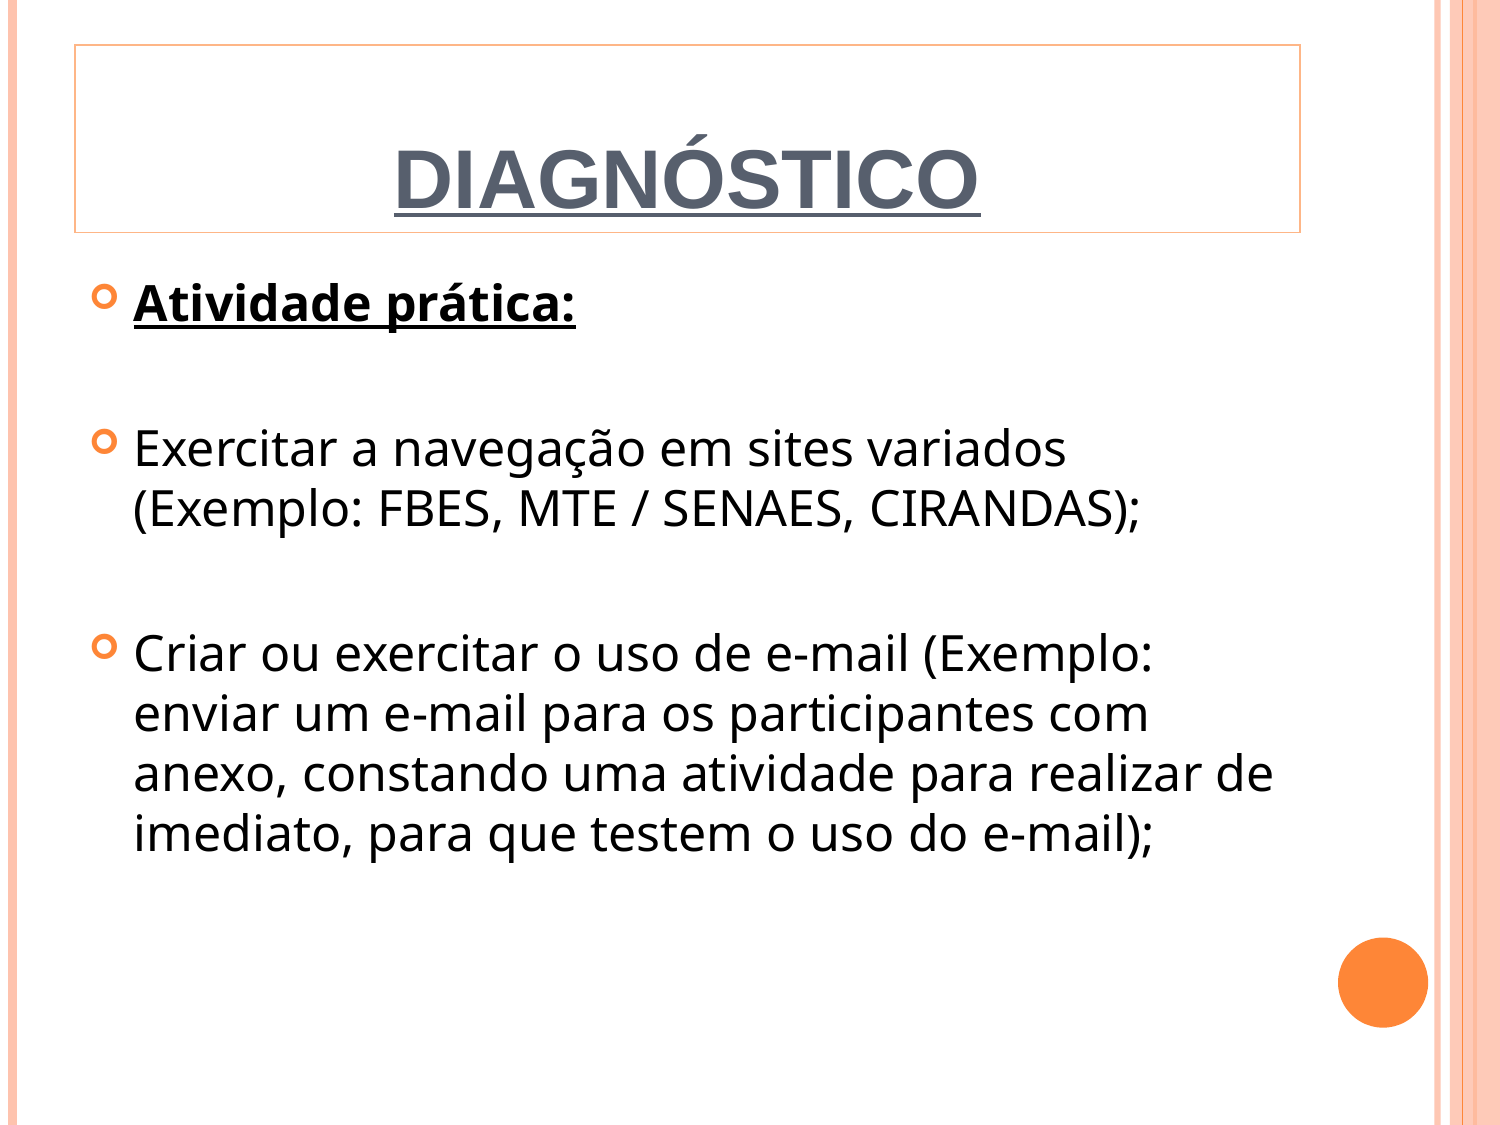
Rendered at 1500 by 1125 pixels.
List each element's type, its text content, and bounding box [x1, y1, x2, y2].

list Atividade prática: Exercitar a navegação em sites variados (Exemplo: FBES, MTE / SENAES, CIRANDAS); Criar ou exercitar o uso de e-mail (Exemplo: enviar um e-mail para os participantes com anexo, constando uma atividade para realizar de imediato, para que testem o uso do e-mail); [74, 263, 1300, 1063]
title DIAGNÓSTICO [74, 44, 1300, 233]
